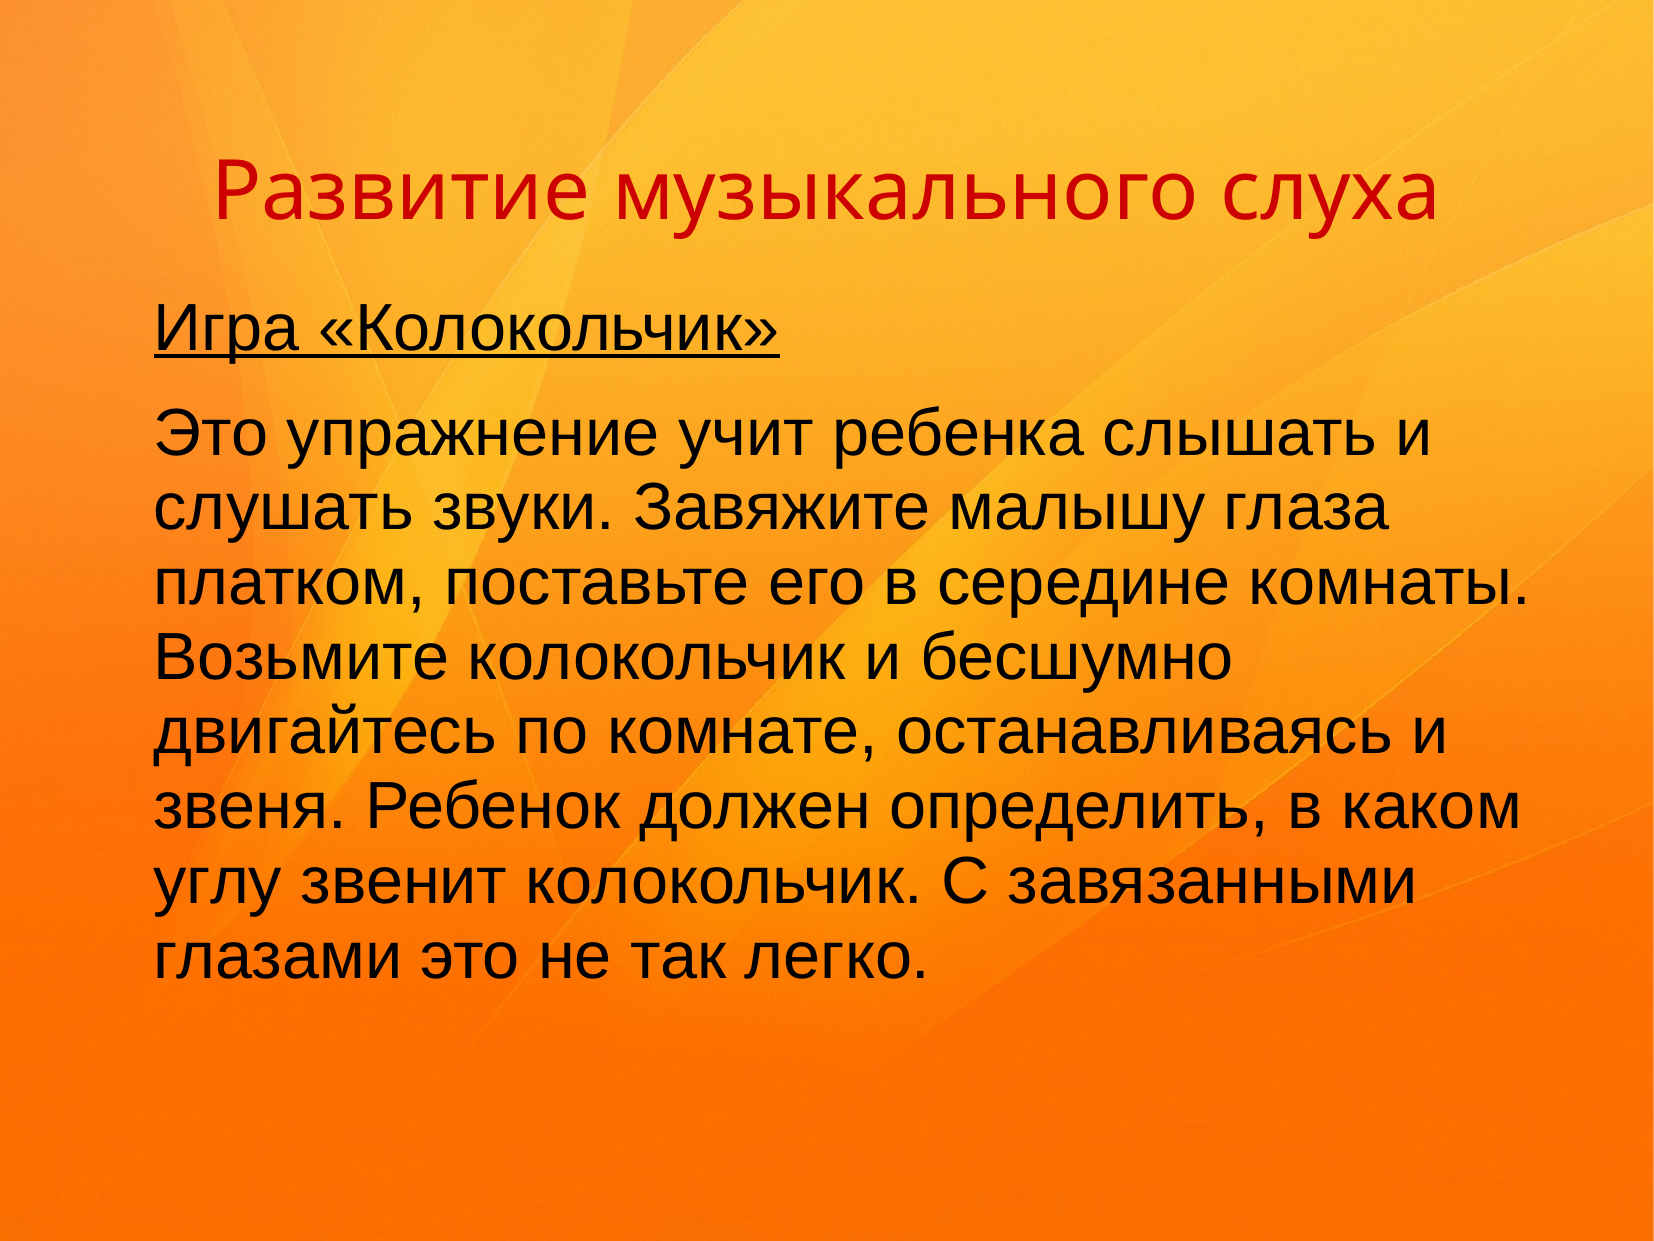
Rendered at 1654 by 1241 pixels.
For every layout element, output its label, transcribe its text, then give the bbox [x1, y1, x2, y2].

picture [0, 0, 1654, 1241]
list Игра «Колокольчик» Это упражнение учит ребенка слышать и слушать звуки. Завяжите малышу глаза платком, поставьте его в середине комнаты. Возьмите колокольчик и бесшумно двигайтесь по комнате, останавливаясь и звеня. Ребенок должен определить, в каком углу звенит колокольчик. С завязанными глазами это не так легко. [82, 290, 1571, 1109]
title Развитие музыкального слуха [82, 49, 1571, 257]
